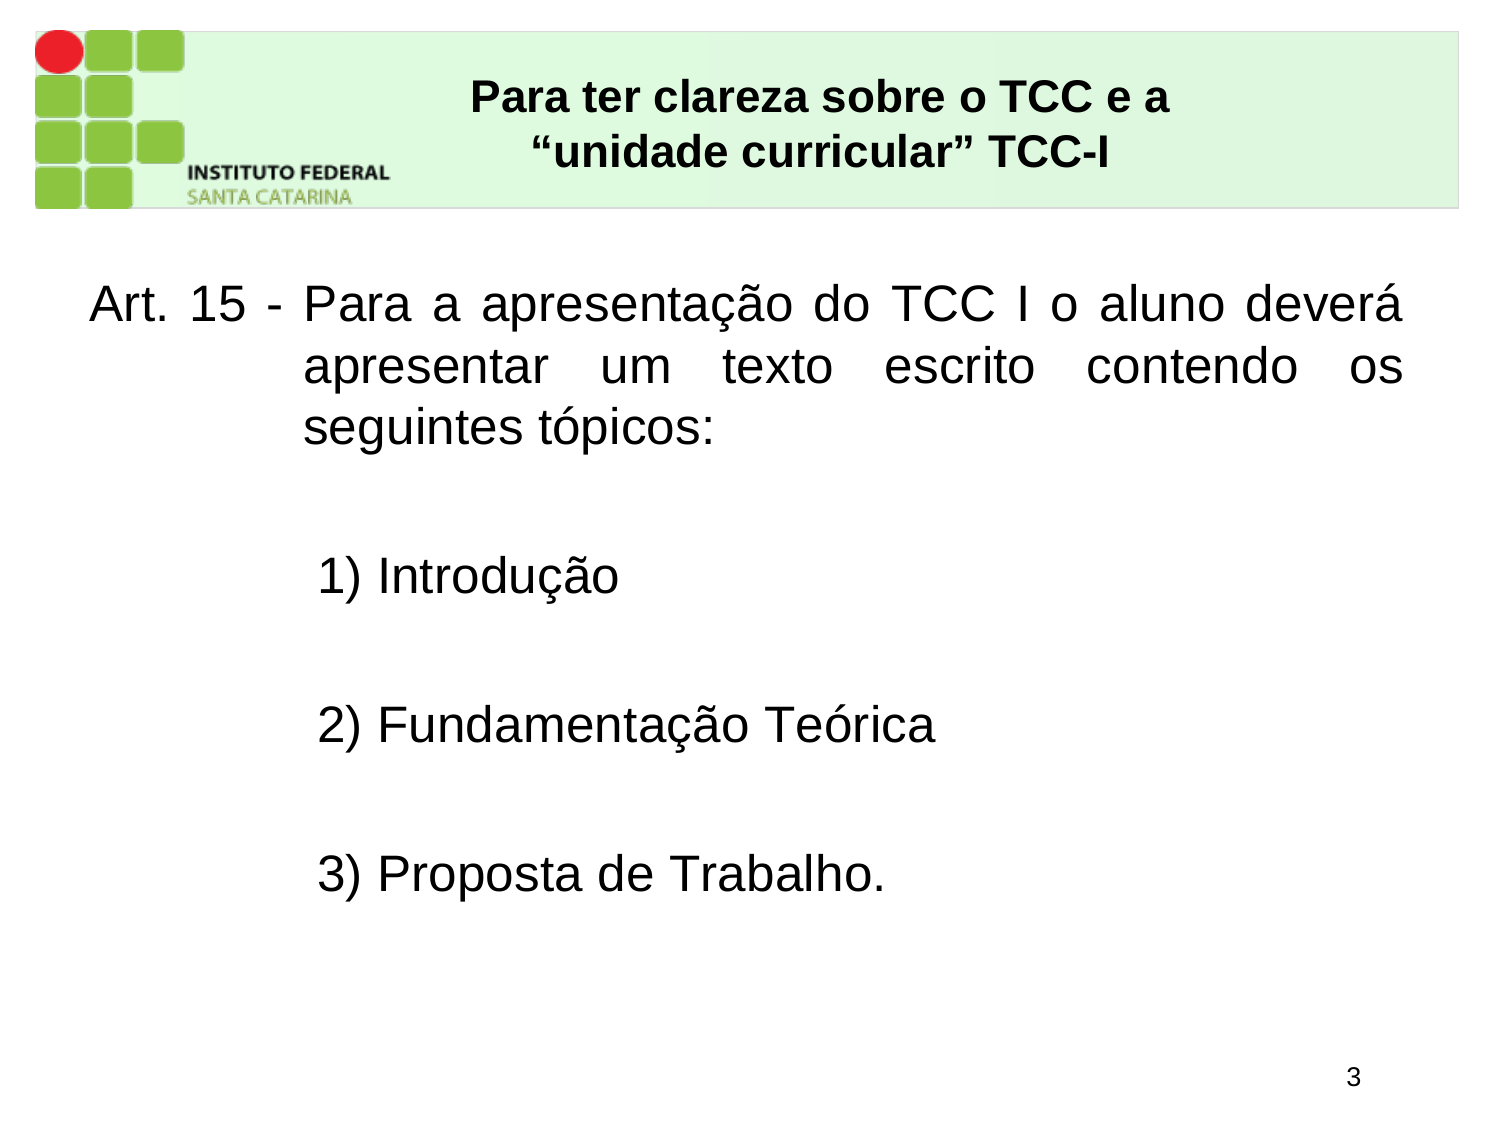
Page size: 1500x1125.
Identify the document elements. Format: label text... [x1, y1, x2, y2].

picture [35, 30, 391, 209]
list Art. 15 - Para a apresentação do TCC I o aluno deverá apresentar um texto escrito contendo os seguintes tópicos: 1) Introdução 2) Fundamentação Teórica 3) Proposta de Trabalho. [74, 262, 1421, 915]
title Para ter clareza sobre o TCC e a “unidade curricular” TCC-I [460, 30, 1182, 214]
